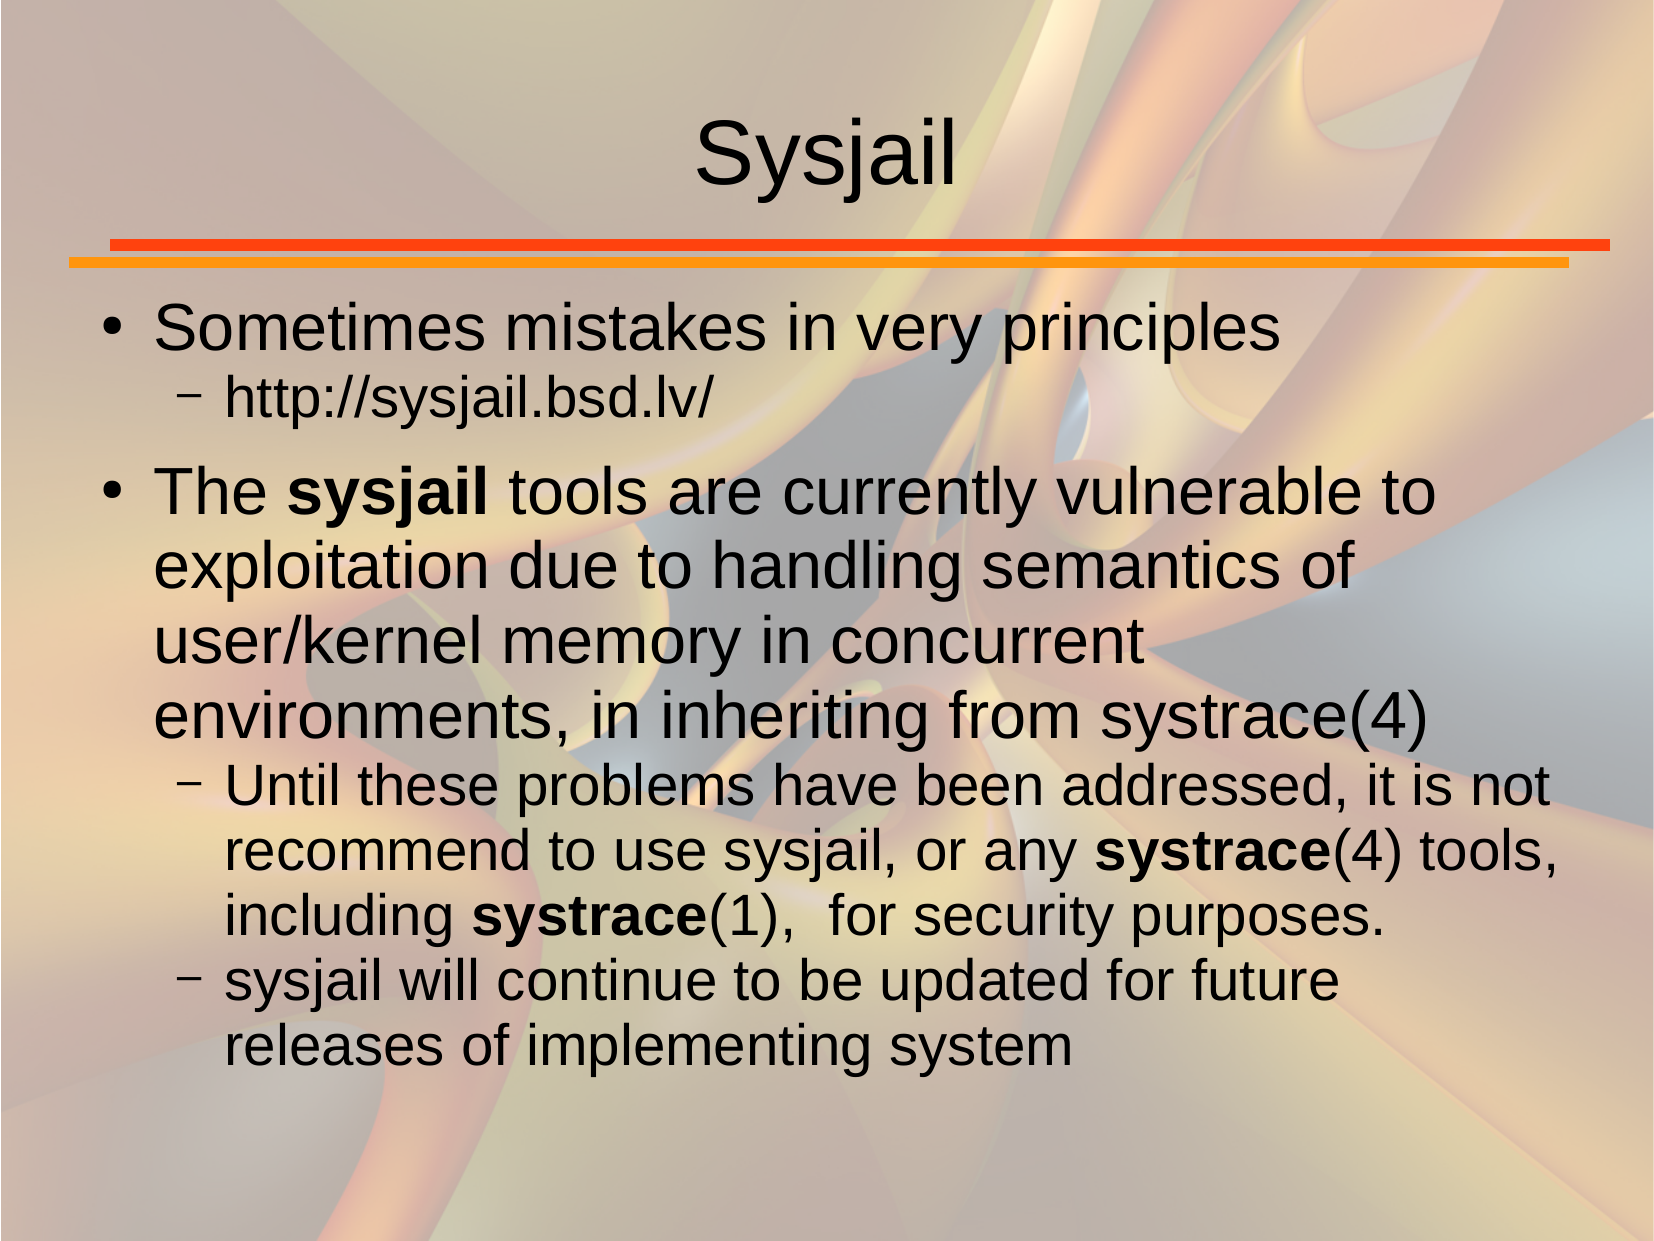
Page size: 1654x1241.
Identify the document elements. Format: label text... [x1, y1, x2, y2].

title Sysjail [82, 49, 1571, 257]
list Sometimes mistakes in very principles http://sysjail.bsd.lv/ The sysjail tools are currently vulnerable to exploitation due to handling semantics of user/kernel memory in concurrent environments, in inheriting from systrace(4) Until these problems have been addressed, it is not recommend to use sysjail, or any systrace(4) tools, including systrace(1), for security purposes. sysjail will continue to be updated for future releases of implementing system [82, 290, 1571, 1173]
